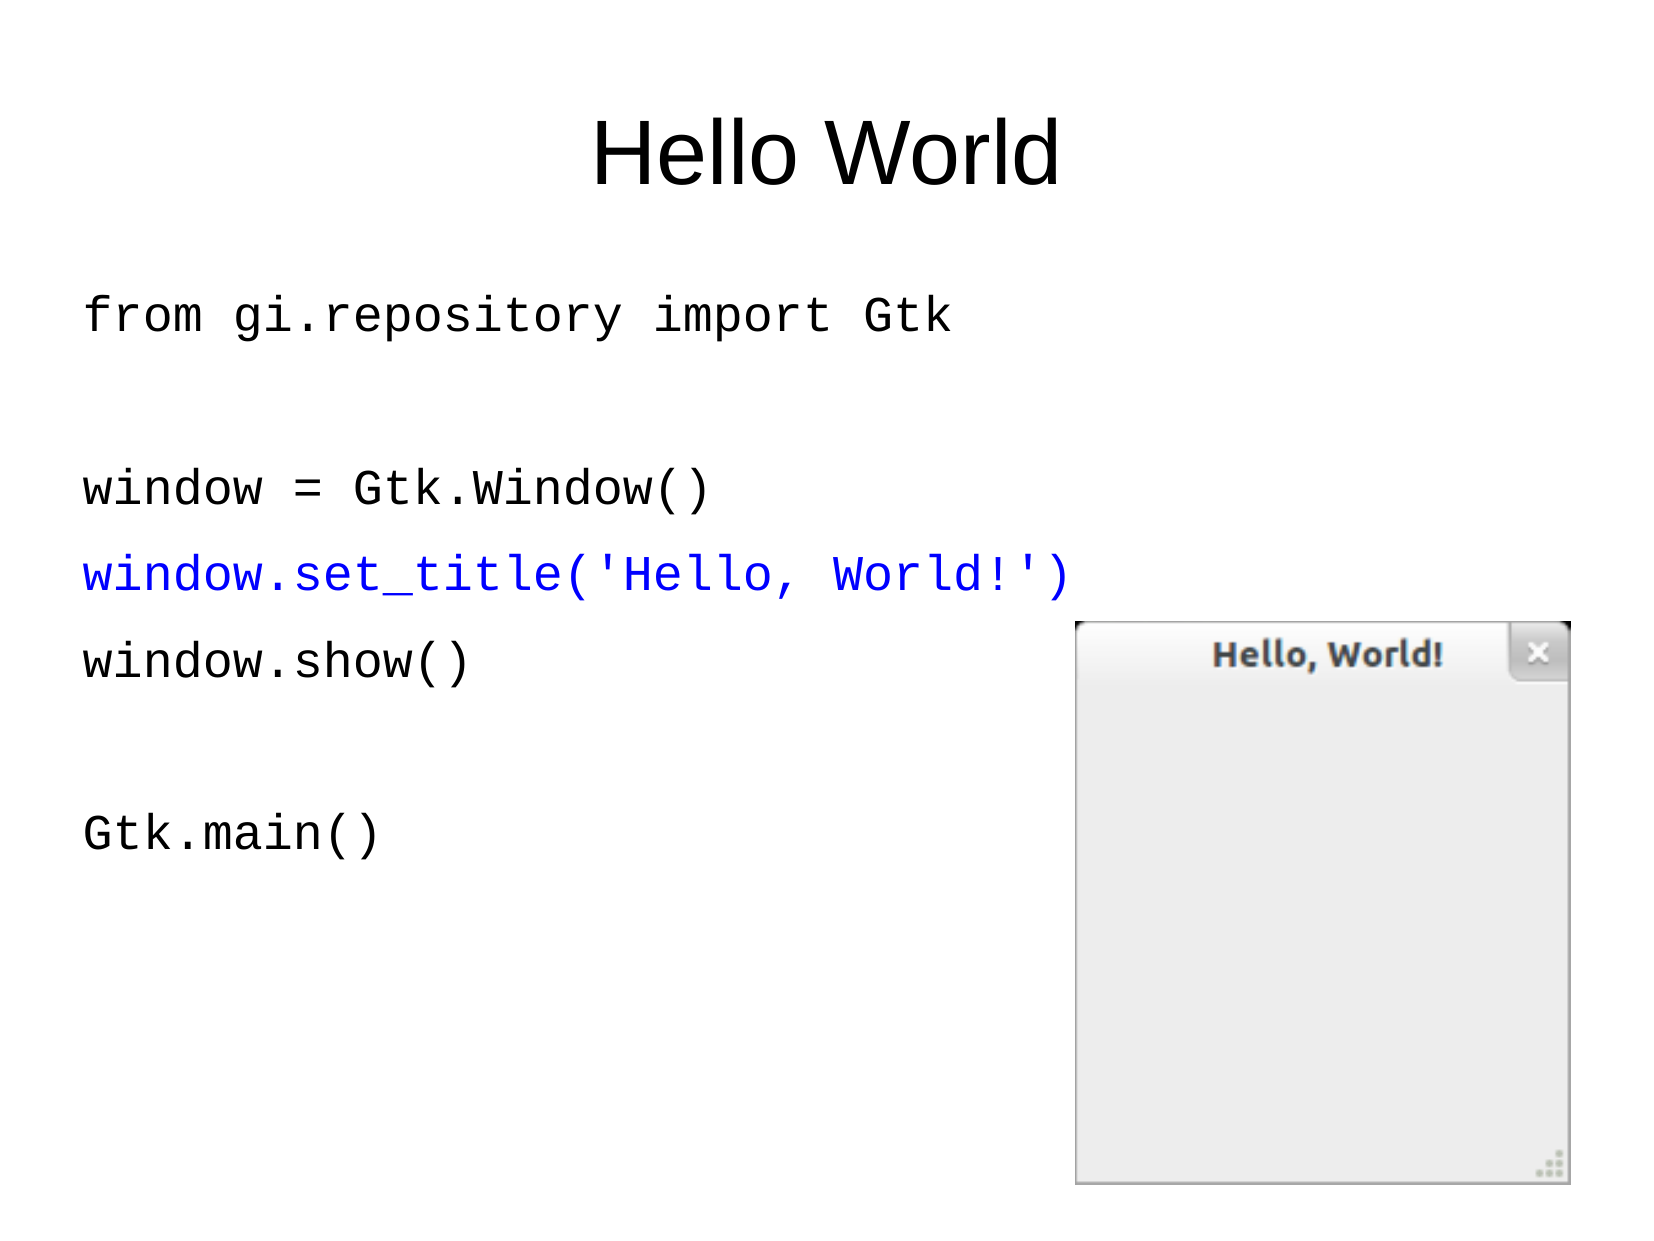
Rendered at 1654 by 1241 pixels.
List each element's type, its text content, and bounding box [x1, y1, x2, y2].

list from gi.repository import Gtk window = Gtk.Window() window.set_title('Hello, World!') window.show() Gtk.main() [82, 290, 1571, 1109]
picture [1075, 621, 1571, 1186]
title Hello World [82, 49, 1571, 257]
